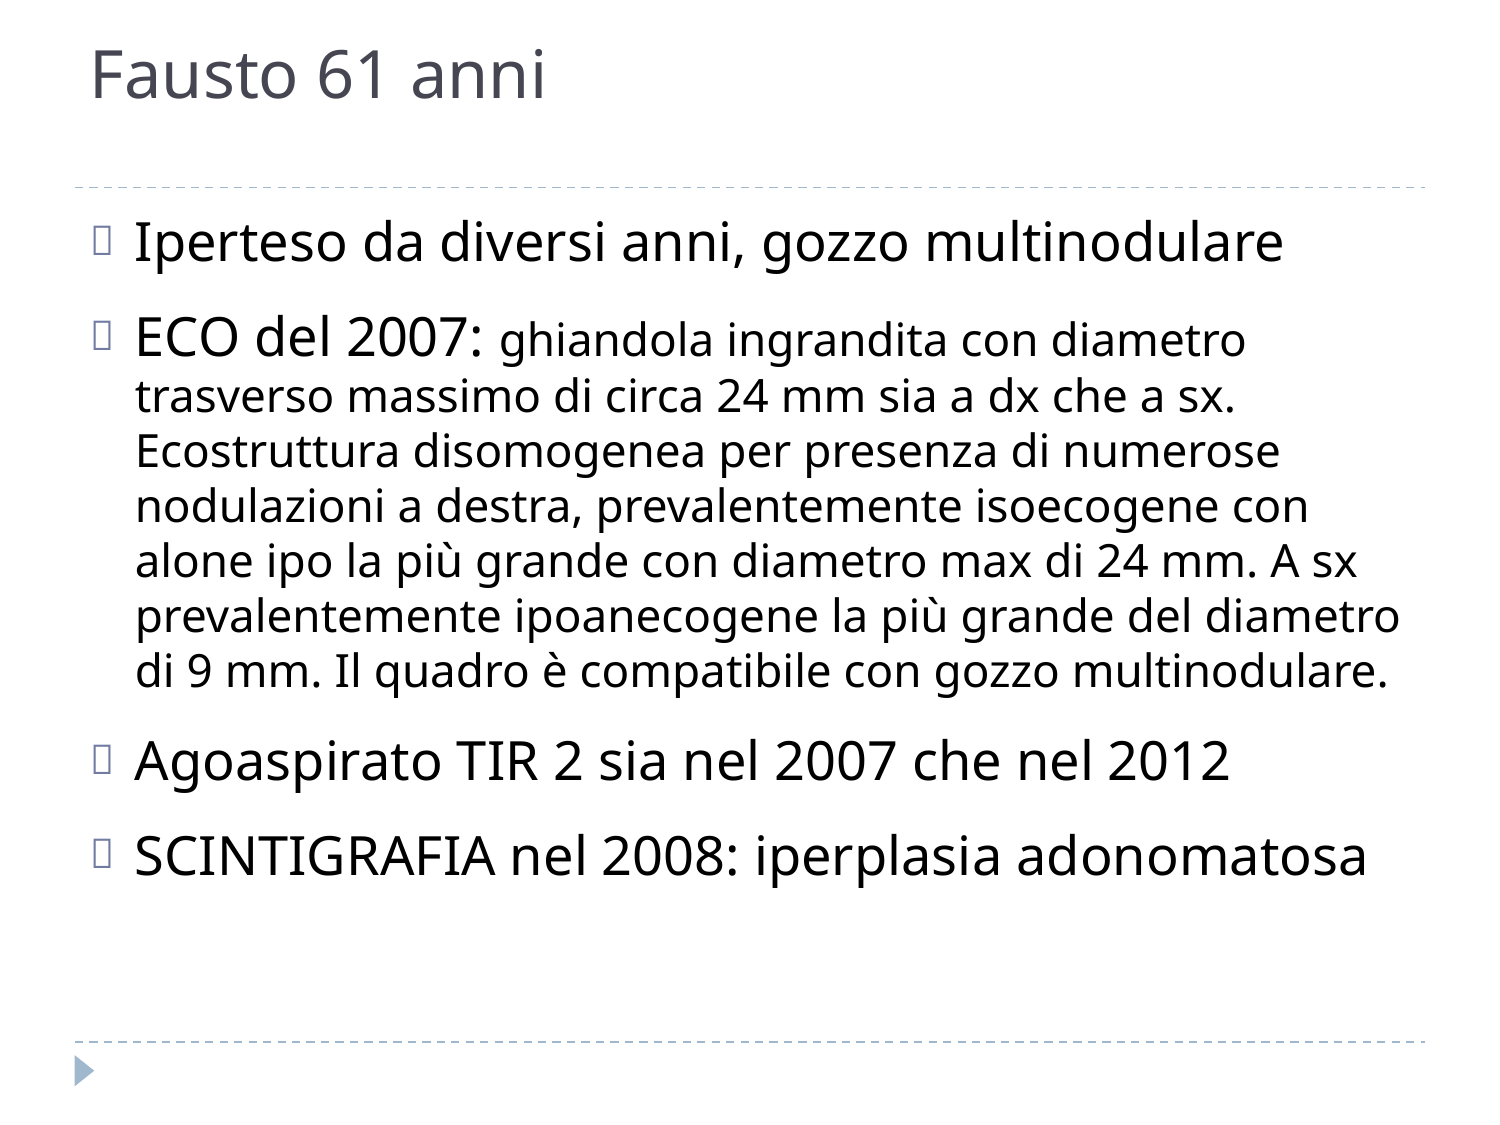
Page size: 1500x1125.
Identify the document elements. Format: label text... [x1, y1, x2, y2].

title Fausto 61 anni [75, 24, 1425, 188]
list Iperteso da diversi anni, gozzo multinodulare ECO del 2007: ghiandola ingrandita con diametro trasverso massimo di circa 24 mm sia a dx che a sx. Ecostruttura disomogenea per presenza di numerose nodulazioni a destra, prevalentemente isoecogene con alone ipo la più grande con diametro max di 24 mm. A sx prevalentemente ipoanecogene la più grande del diametro di 9 mm. Il quadro è compatibile con gozzo multinodulare. Agoaspirato TIR 2 sia nel 2007 che nel 2012 SCINTIGRAFIA nel 2008: iperplasia adonomatosa [75, 200, 1425, 1010]
